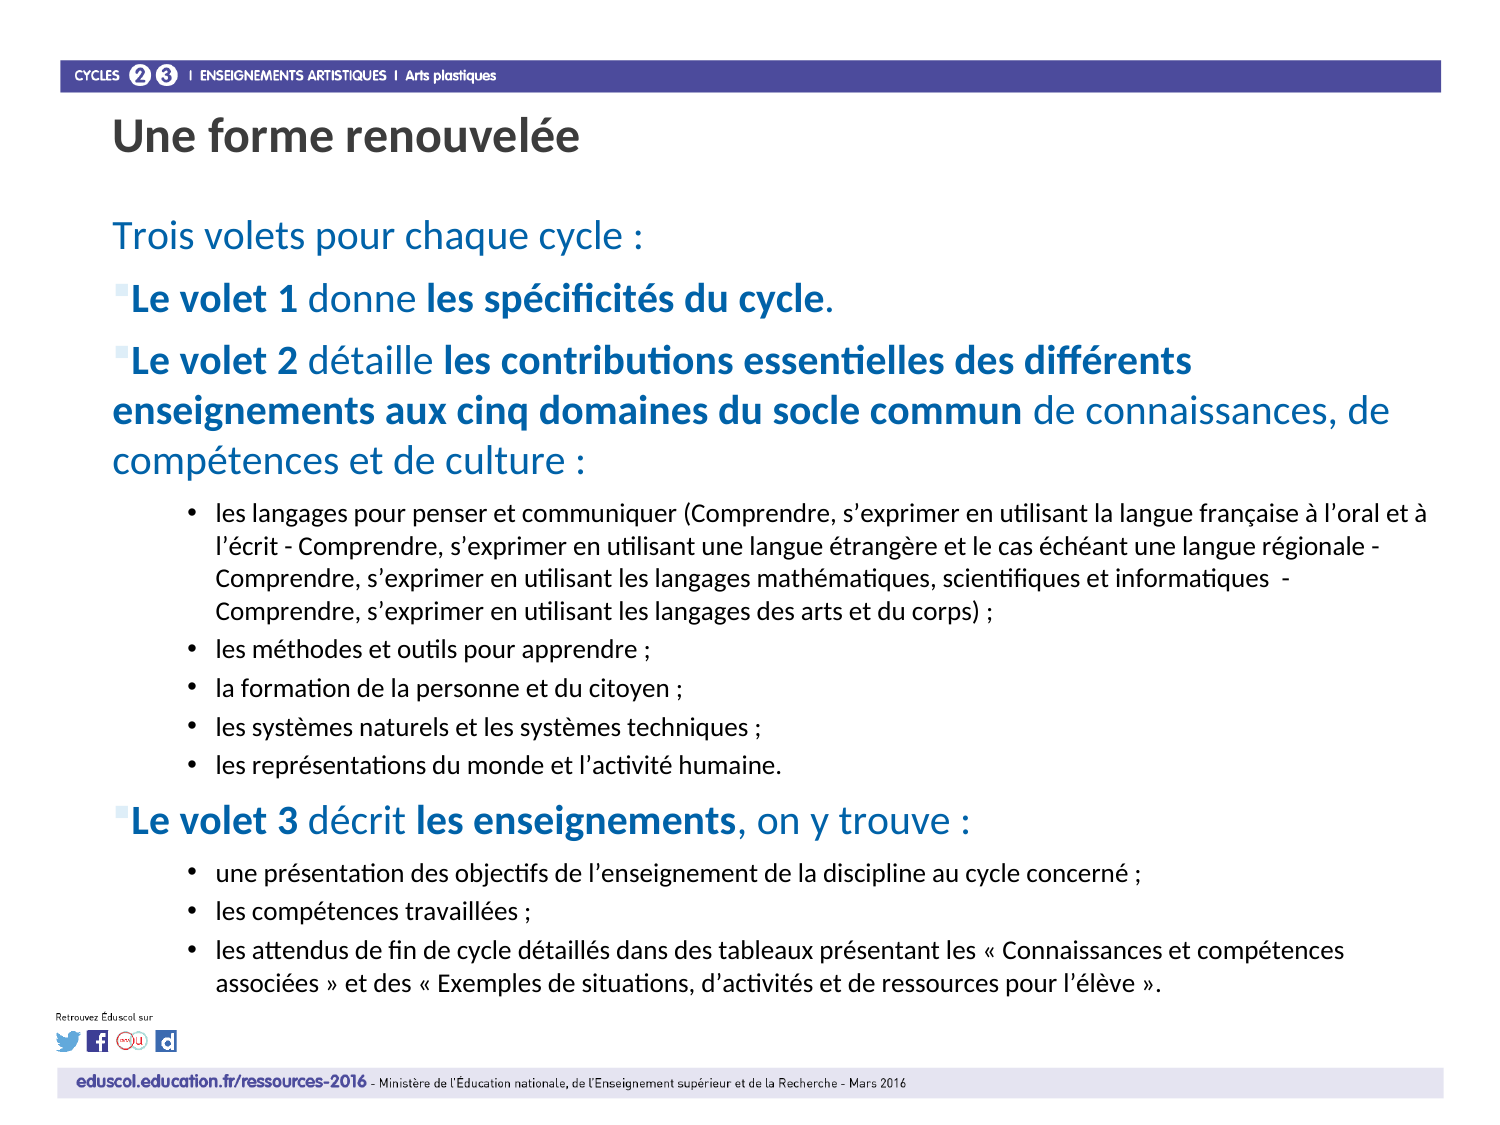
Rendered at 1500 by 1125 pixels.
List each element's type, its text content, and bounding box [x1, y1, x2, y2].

picture [0, 1008, 1500, 1125]
text_box Trois volets pour chaque cycle : Le volet 1 donne les spécificités du cycle. Le volet 2 détaille les contributions essentielles des différents enseignements aux cinq domaines du socle commun de connaissances, de compétences et de culture : les langages pour penser et communiquer (Comprendre, s’exprimer en utilisant la langue française à l’oral et à l’écrit - Comprendre, s’exprimer en utilisant une langue étrangère et le cas échéant une langue régionale - Comprendre, s’exprimer en utilisant les langages mathématiques, scientifiques et informatiques - Comprendre, s’exprimer en utilisant les langages des arts et du corps) ; les méthodes et outils pour apprendre ; la formation de la personne et du citoyen ; les systèmes naturels et les systèmes techniques ; les représentations du monde et l’activité humaine. Le volet 3 décrit les enseignements, on y trouve : une présentation des objectifs de l’enseignement de la discipline au cycle concerné ; les compétences travaillées ; les attendus de fin de cycle détaillés dans des tableaux présentant les « Connaissances et compétences associées » et des « Exemples de situations, d’activités et de ressources pour l’élève ». [112, 208, 1436, 1008]
text_box Une forme renouvelée [112, 95, 1388, 208]
picture [0, 0, 1500, 95]
